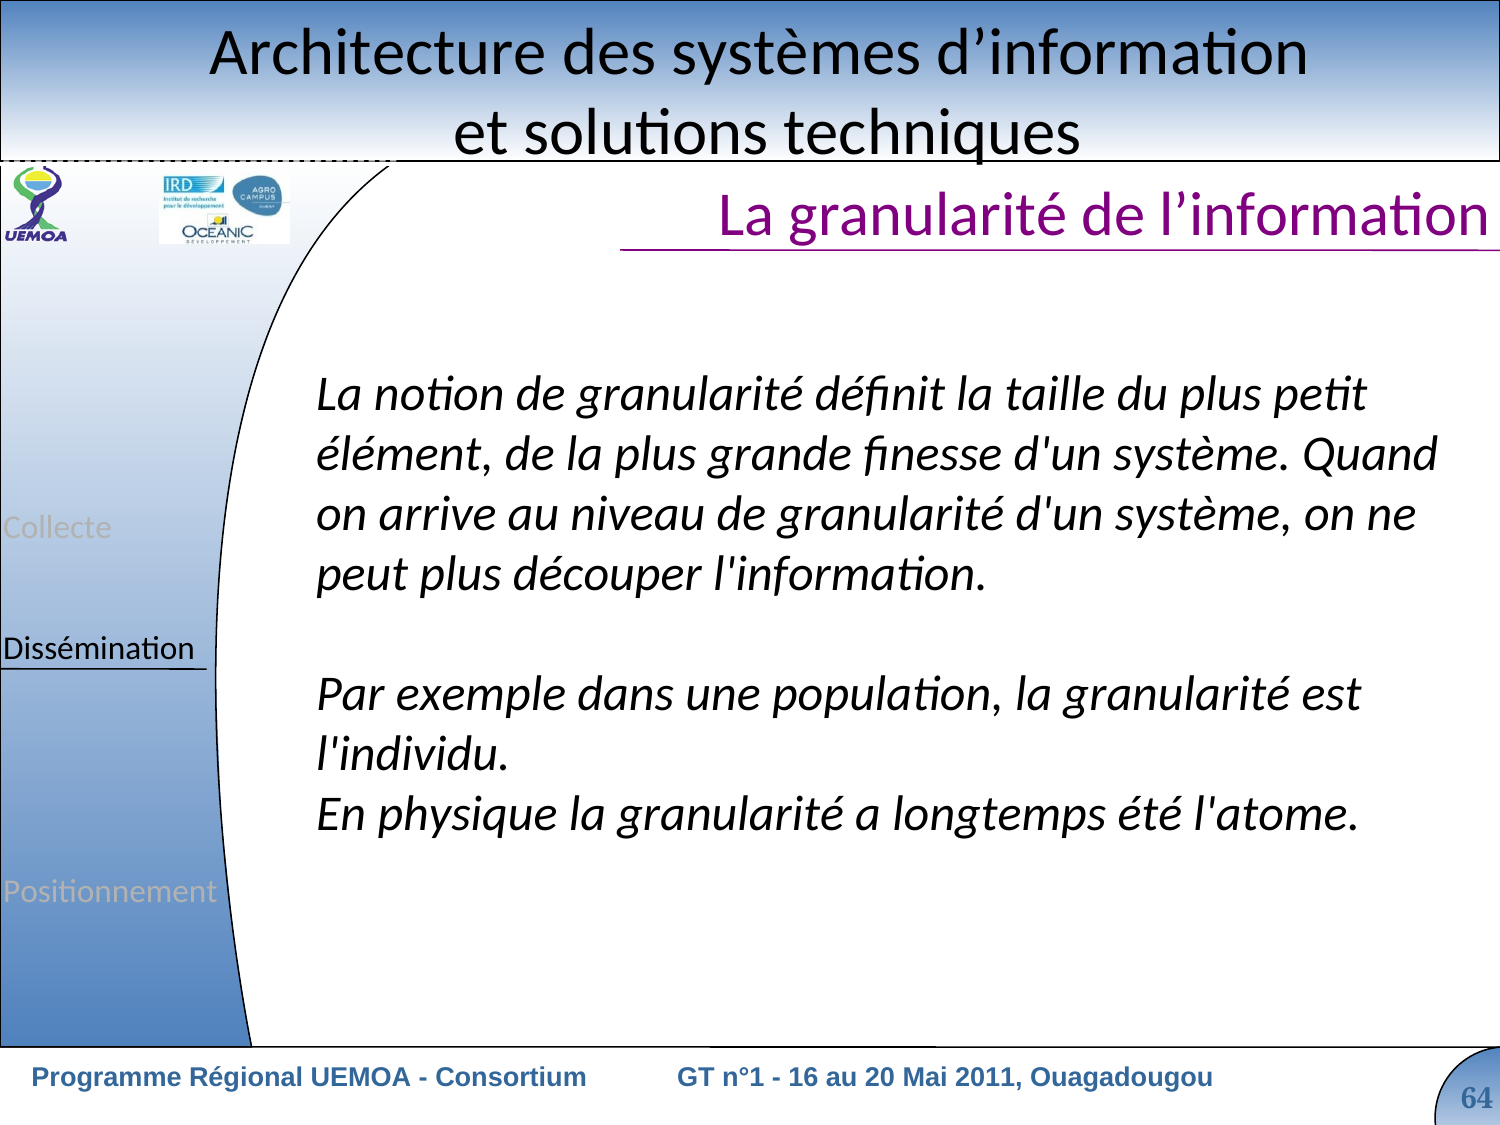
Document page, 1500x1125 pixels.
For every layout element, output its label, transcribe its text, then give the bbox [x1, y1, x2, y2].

text_box La granularité de l’information [265, 165, 1500, 256]
picture [159, 173, 265, 244]
text_box La notion de granularité définit la taille du plus petit élément, de la plus grande finesse d'un système. Quand on arrive au niveau de granularité d'un système, on ne peut plus découper l'information. Par exemple dans une population, la granularité est l'individu. En physique la granularité a longtemps été l'atome. [301, 352, 1500, 848]
picture [0, 166, 73, 244]
text_box Architecture des systèmes d’information et solutions techniques [53, 0, 1483, 161]
text_box Collecte Dissémination Positionnement [0, 497, 314, 1039]
